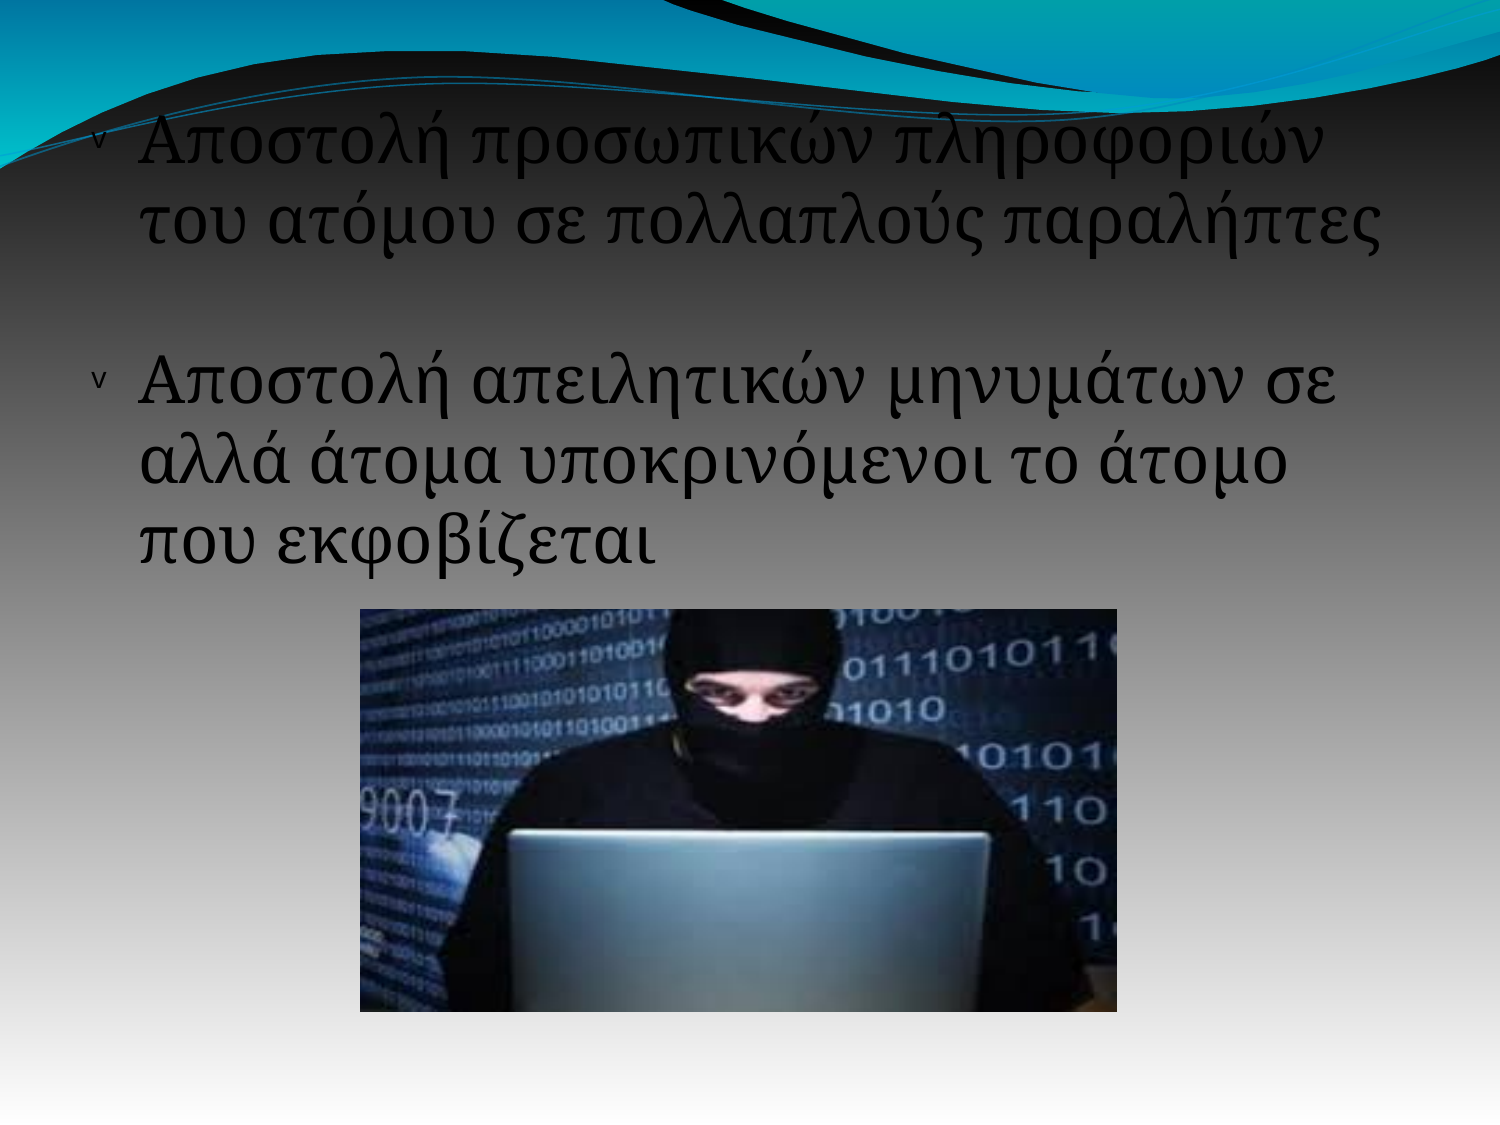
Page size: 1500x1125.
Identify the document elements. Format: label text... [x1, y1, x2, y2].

picture [360, 609, 1117, 1012]
text_box Αποστολή προσωπικών πληροφοριών του ατόμου σε πολλαπλούς παραλήπτες Αποστολή απειλητικών μηνυμάτων σε αλλά άτομα υποκρινόμενοι το άτομο που εκφοβίζεται [76, 89, 1436, 585]
